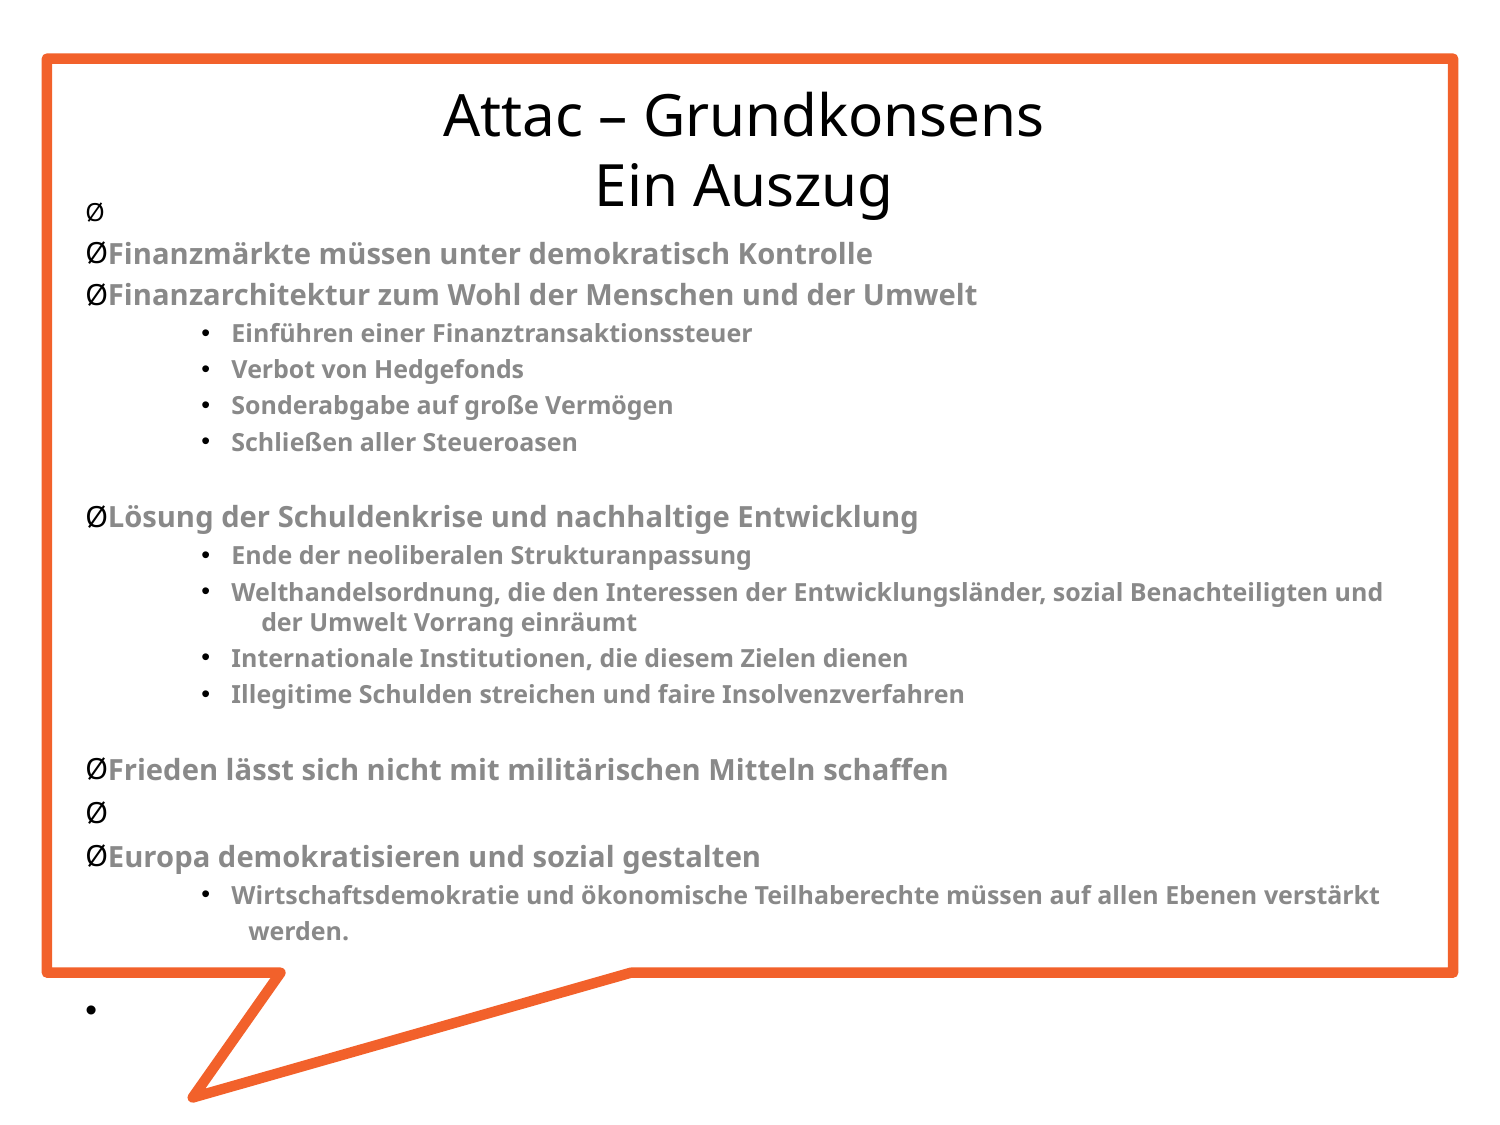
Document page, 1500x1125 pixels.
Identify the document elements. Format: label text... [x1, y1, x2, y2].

title Attac – Grundkonsens Ein Auszug [58, 70, 1430, 200]
subtitle Finanzmärkte müssen unter demokratisch Kontrolle Finanzarchitektur zum Wohl der Menschen und der Umwelt Einführen einer Finanztransaktionssteuer Verbot von Hedgefonds Sonderabgabe auf große Vermögen Schließen aller Steueroasen Lösung der Schuldenkrise und nachhaltige Entwicklung Ende der neoliberalen Strukturanpassung Welthandelsordnung, die den Interessen der Entwicklungsländer, sozial Benachteiligten und der Umwelt Vorrang einräumt Internationale Institutionen, die diesem Zielen dienen Illegitime Schulden streichen und faire Insolvenzverfahren Frieden lässt sich nicht mit militärischen Mitteln schaffen Europa demokratisieren und sozial gestalten Wirtschaftsdemokratie und ökonomische Teilhaberechte müssen auf allen Ebenen verstärkt werden. [70, 187, 1418, 938]
